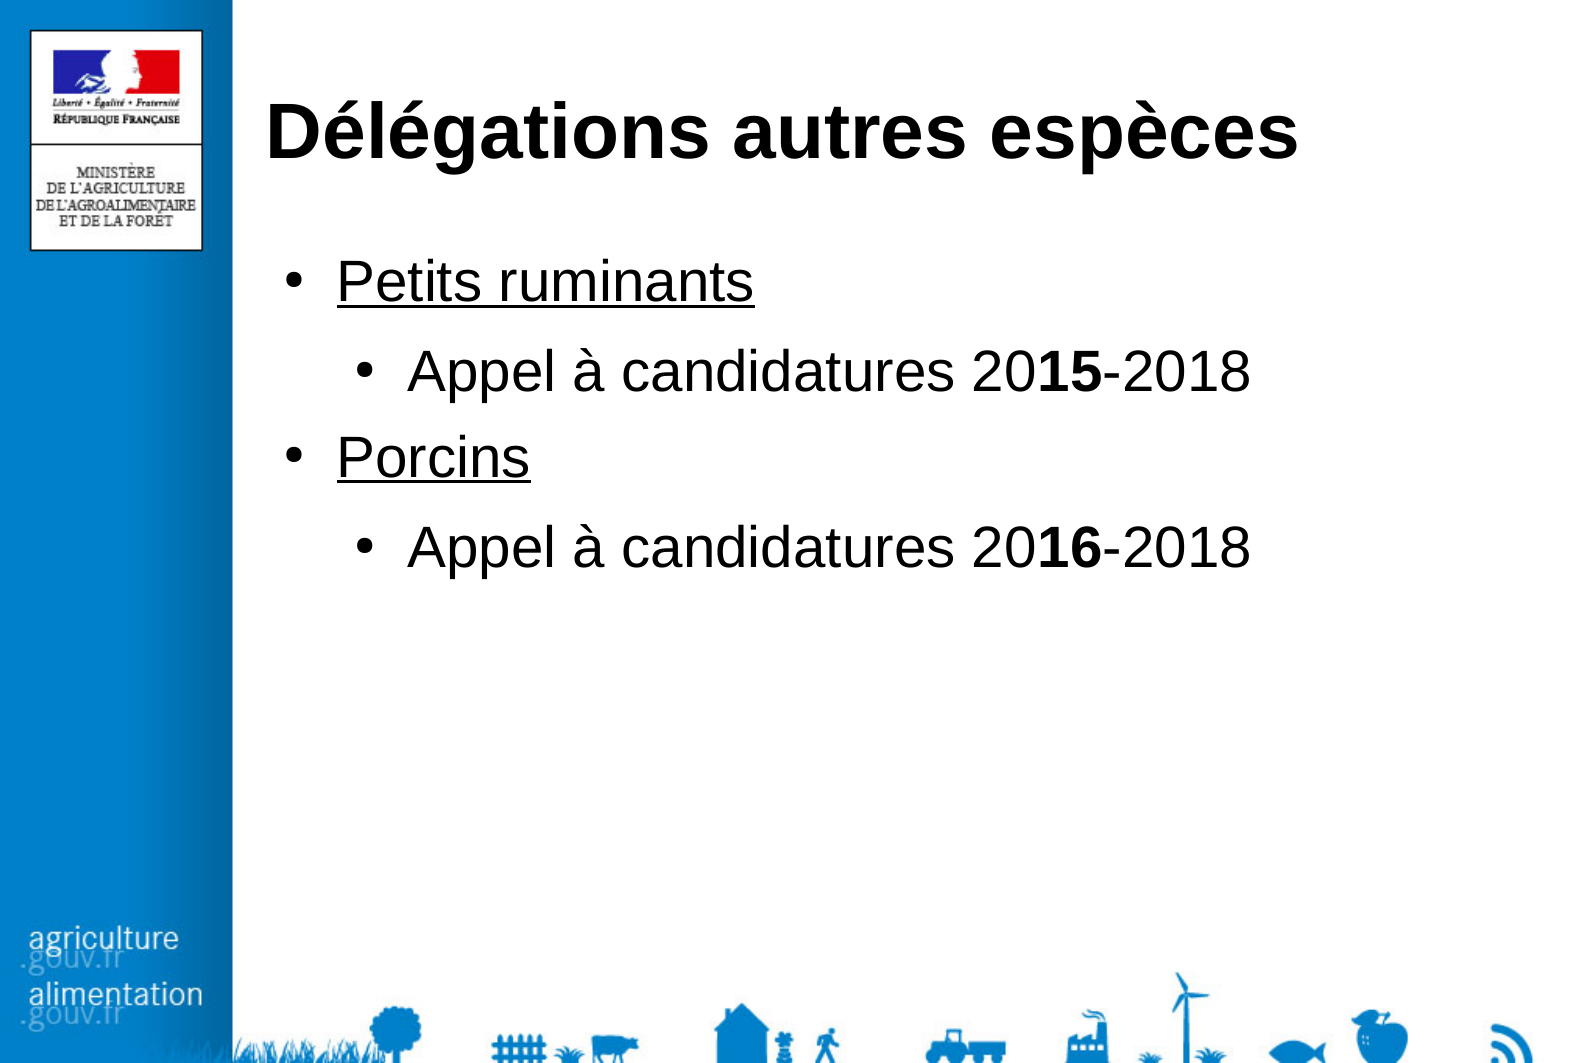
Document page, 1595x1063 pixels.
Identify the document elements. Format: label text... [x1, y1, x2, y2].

list Petits ruminants Appel à candidatures 2015-2018 Porcins Appel à candidatures 2016-2018 [265, 248, 1536, 936]
picture [0, 0, 1595, 1063]
title Délégations autres espèces [265, 49, 1536, 213]
